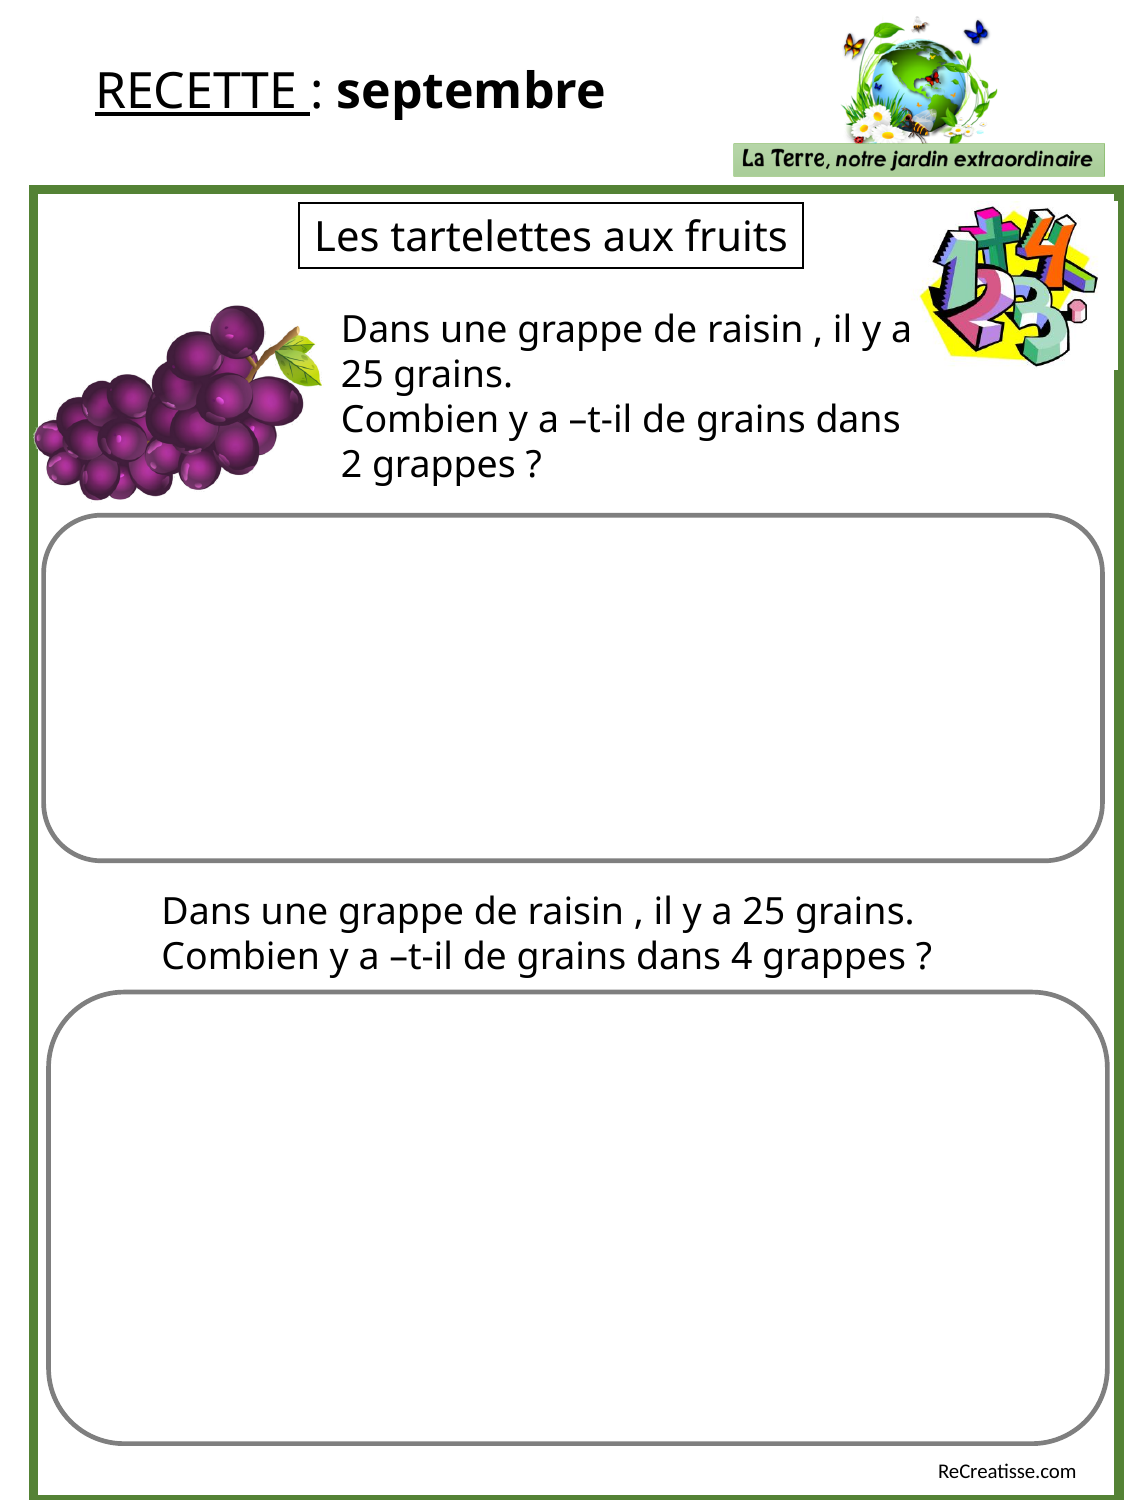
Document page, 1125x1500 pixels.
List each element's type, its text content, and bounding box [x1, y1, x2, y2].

text_box [43, 515, 1103, 861]
text_box RECETTE : septembre [80, 51, 621, 126]
text_box Les tartelettes aux fruits [299, 203, 803, 268]
picture [900, 201, 1118, 370]
picture [6, 276, 340, 516]
text_box Dans une grappe de raisin , il y a 25 grains. Combien y a –t-il de grains dans 4 grappes ? [147, 880, 1009, 985]
text_box Dans une grappe de raisin , il y a 25 grains. Combien y a –t-il de grains dans 2 grappes ? [326, 297, 945, 492]
text_box [48, 992, 1108, 1444]
text_box ReCreatisse.com [923, 1450, 1092, 1490]
picture [729, 14, 1106, 184]
